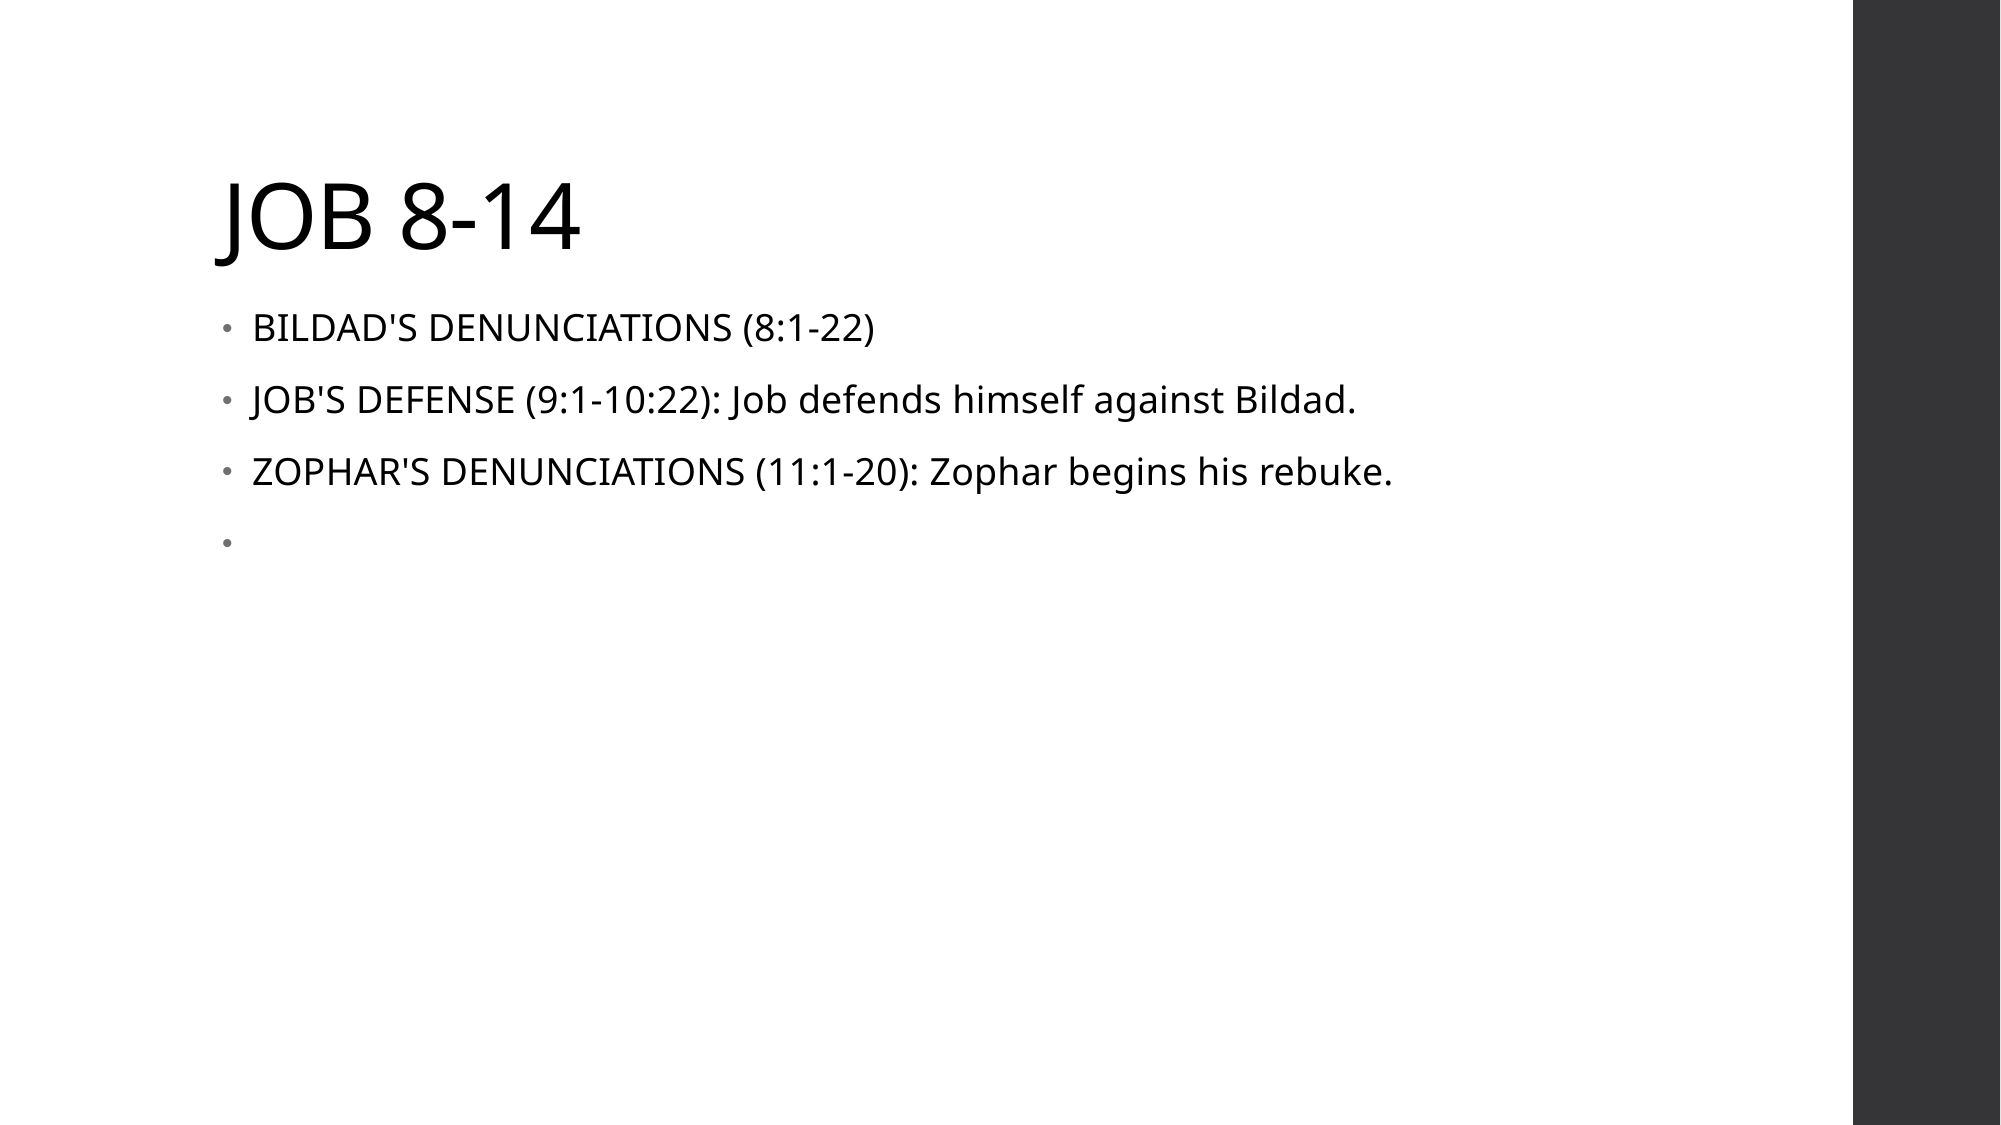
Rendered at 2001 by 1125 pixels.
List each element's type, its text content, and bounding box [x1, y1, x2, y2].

title JOB 8-14 [206, 60, 1797, 278]
list BILDAD'S DENUNCIATIONS (8:1-22) JOB'S DEFENSE (9:1-10:22): Job defends himself against Bildad. ZOPHAR'S DENUNCIATIONS (11:1-20): Zophar begins his rebuke. [206, 299, 1617, 1014]
